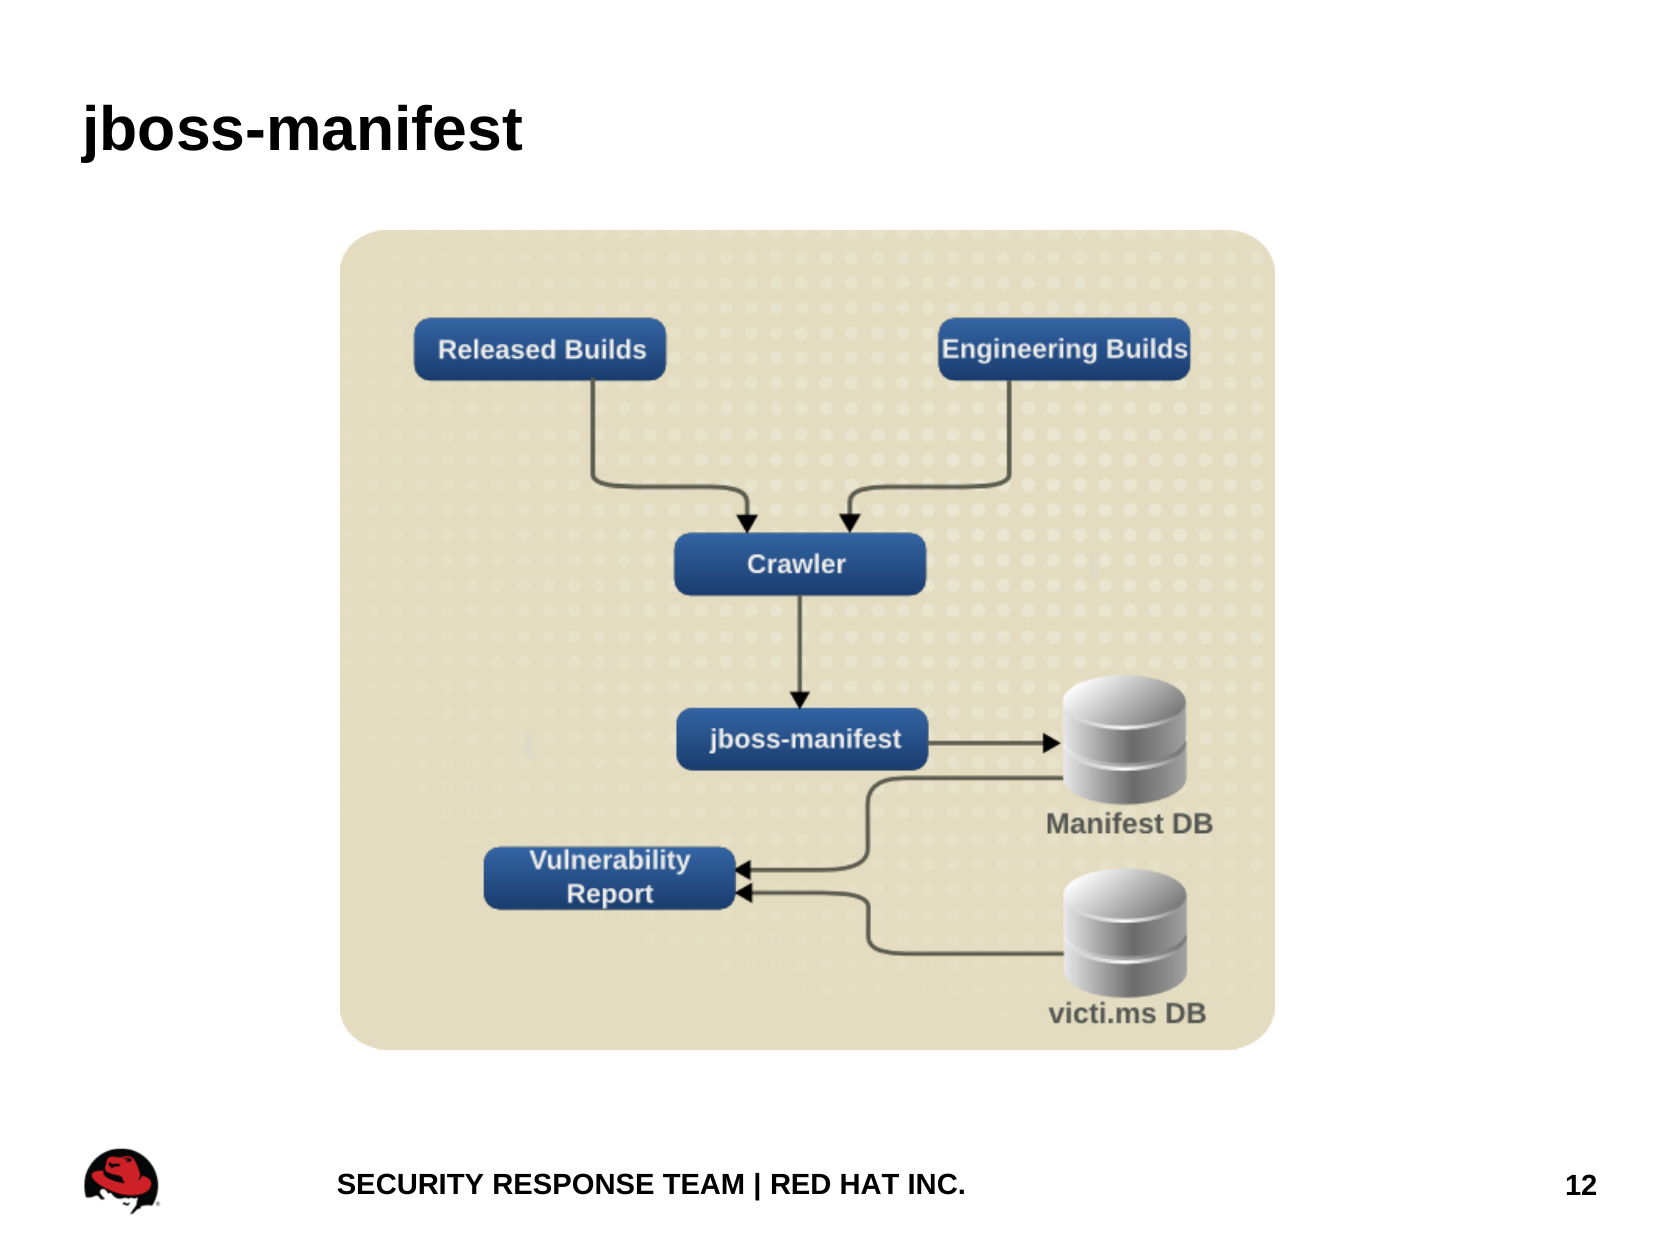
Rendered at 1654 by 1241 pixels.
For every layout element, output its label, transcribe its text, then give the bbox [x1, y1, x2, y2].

title jboss-manifest [82, 37, 1571, 225]
picture [83, 1146, 166, 1224]
picture [340, 230, 1275, 1050]
